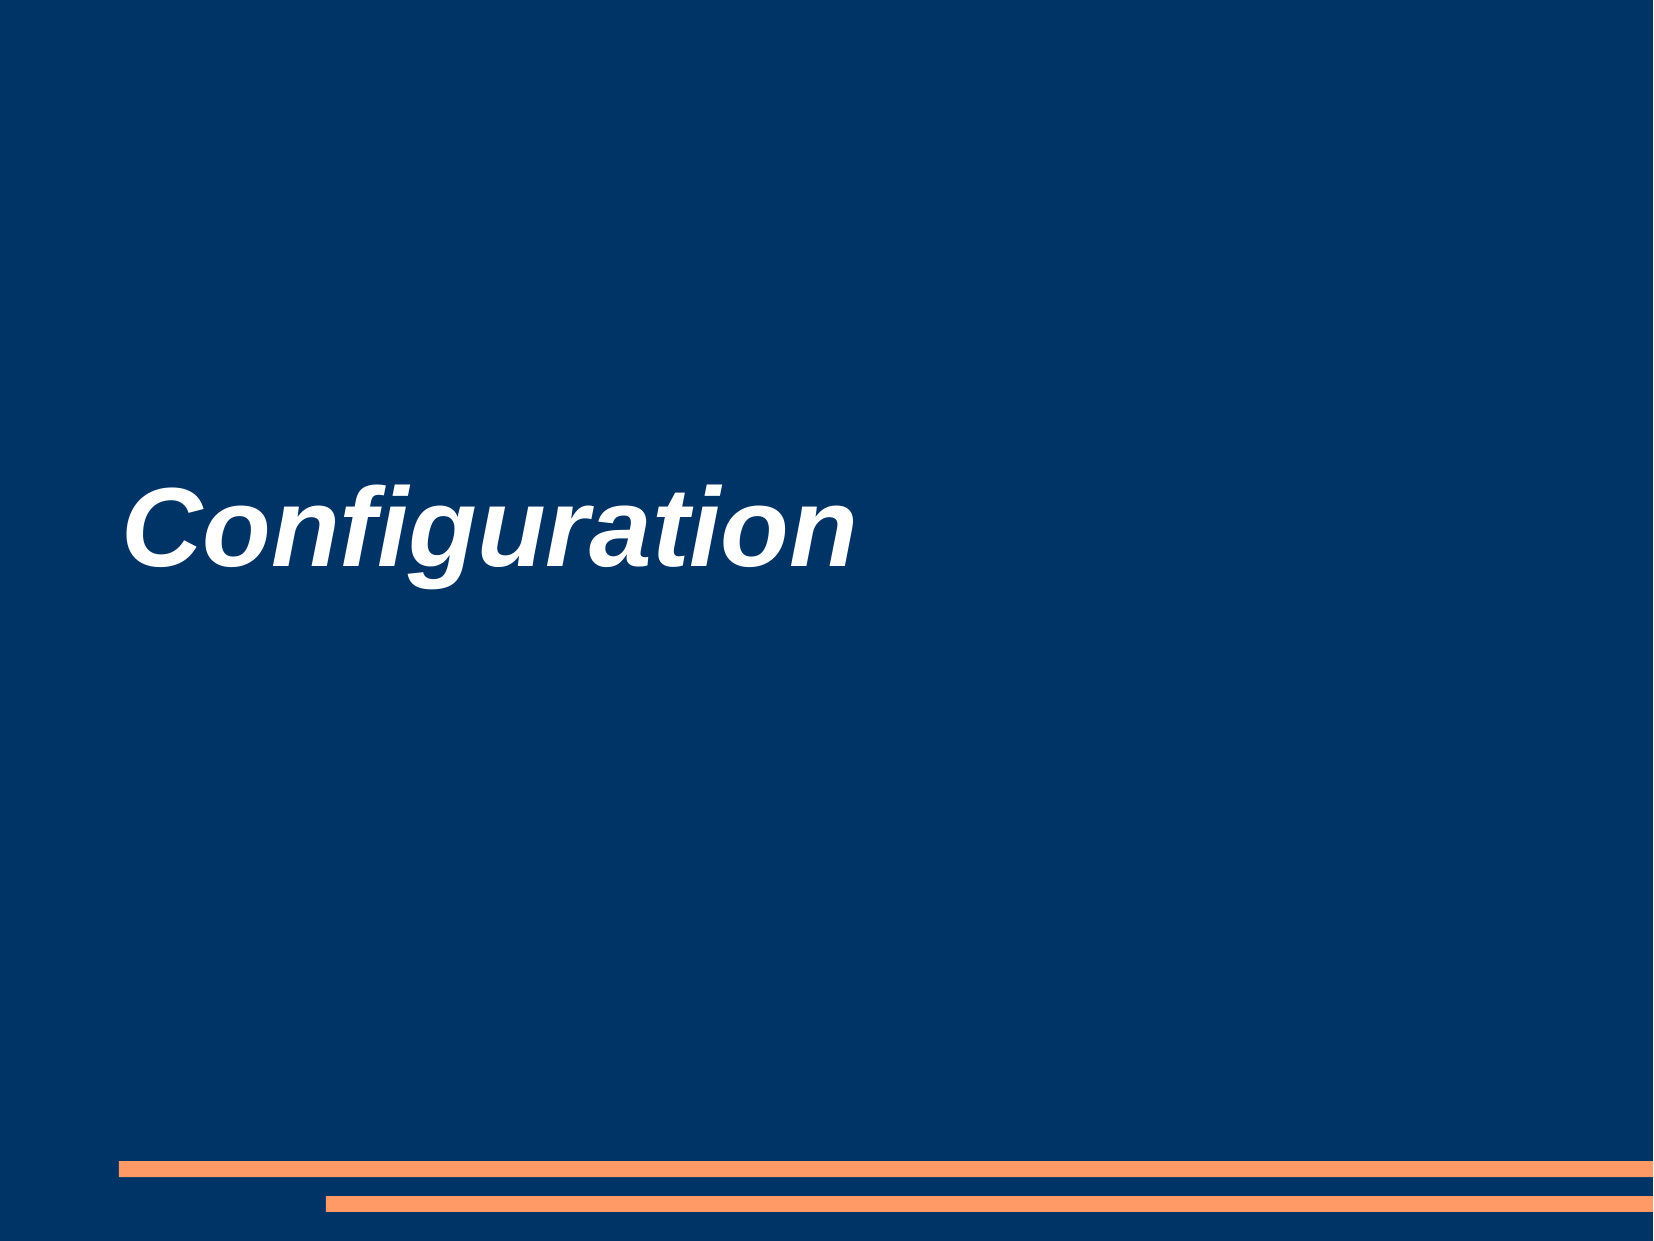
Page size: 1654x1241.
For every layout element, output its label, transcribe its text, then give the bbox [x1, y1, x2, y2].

title Configuration [121, 424, 1534, 632]
